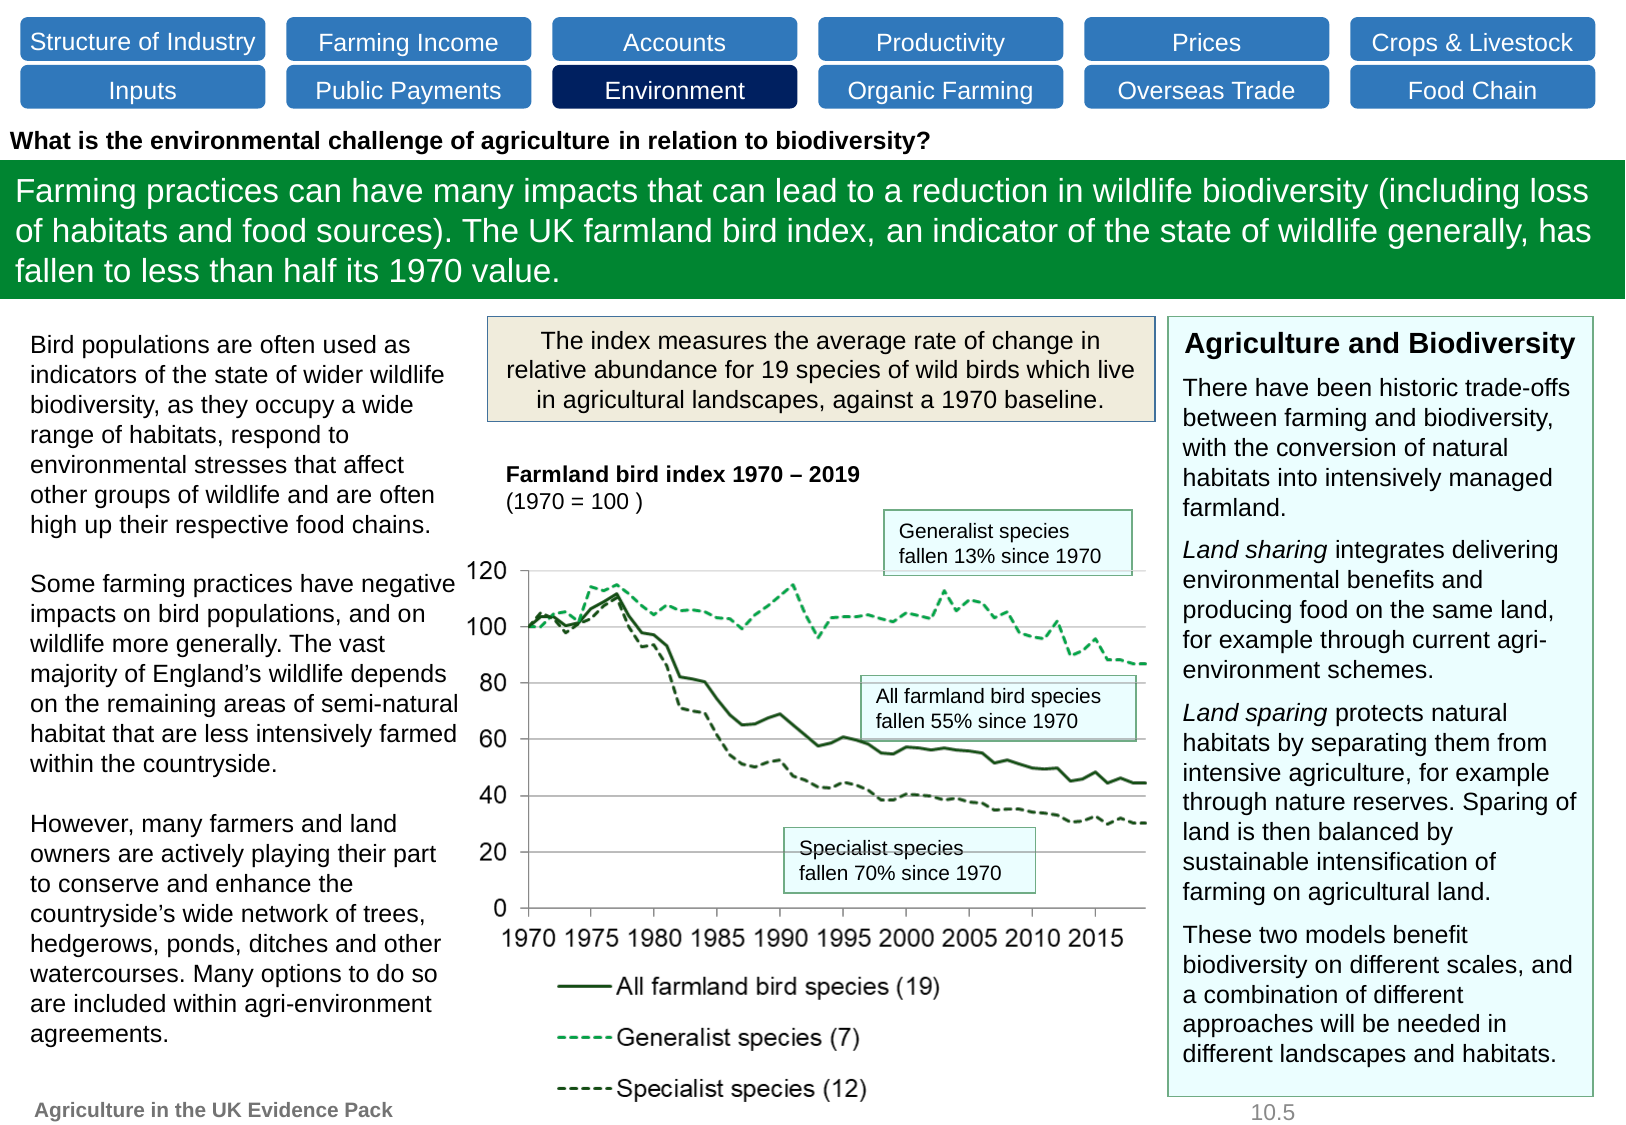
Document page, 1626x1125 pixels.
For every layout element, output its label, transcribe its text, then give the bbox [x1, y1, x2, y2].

text_box Organic Farming [818, 64, 1064, 109]
text_box Agriculture in the UK Evidence Pack [34, 1097, 393, 1122]
text_box Generalist species fallen 13% since 1970 [883, 510, 1133, 519]
text_box Farming Income [286, 17, 532, 61]
text_box 10.5 [1235, 1081, 1602, 1125]
text_box Food Chain [1350, 64, 1596, 109]
text_box Public Payments [286, 64, 532, 109]
text_box What is the environmental challenge of agriculture in relation to biodiversity? [0, 116, 956, 160]
text_box Environment [552, 64, 798, 109]
picture [461, 519, 1186, 1125]
text_box Accounts [552, 17, 798, 61]
text_box Inputs [20, 64, 266, 109]
text_box Bird populations are often used as indicators of the state of wider wildlife biodiversity, as they occupy a wide range of habitats, respond to environmental stresses that affect other groups of wildlife and are often high up their respective food chains. Some farming practices have negative impacts on bird populations, and on wildlife more generally. The vast majority of England’s wildlife depends on the remaining areas of semi-natural habitat that are less intensively farmed within the countryside. However, many farmers and land owners are actively playing their part to conserve and enhance the countryside’s wide network of trees, hedgerows, ponds, ditches and other watercourses. Many options to do so are included within agri-environment agreements. [15, 321, 475, 1055]
text_box Crops & Livestock [1350, 17, 1596, 61]
text_box Farmland bird index 1970 – 2019 (1970 = 100 ) [490, 451, 951, 519]
text_box Farming practices can have many impacts that can lead to a reduction in wildlife biodiversity (including loss of habitats and food sources). The UK farmland bird index, an indicator of the state of wildlife generally, has fallen to less than half its 1970 value. [0, 160, 1625, 299]
text_box Prices [1084, 17, 1330, 61]
text_box Structure of Industry [20, 17, 266, 61]
text_box Productivity [818, 17, 1064, 61]
text_box Overseas Trade [1084, 64, 1330, 109]
text_box The index measures the average rate of change in relative abundance for 19 species of wild birds which live in agricultural landscapes, against a 1970 baseline. [487, 317, 1155, 422]
text_box Agriculture and Biodiversity There have been historic trade-offs between farming and biodiversity, with the conversion of natural habitats into intensively managed farmland. Land sharing integrates delivering environmental benefits and producing food on the same land, for example through current agri-environment schemes. Land sparing protects natural habitats by separating them from intensive agriculture, for example through nature reserves. Sparing of land is then balanced by sustainable intensification of farming on agricultural land. These two models benefit biodiversity on different scales, and a combination of different approaches will be needed in different landscapes and habitats. [1168, 317, 1593, 1097]
